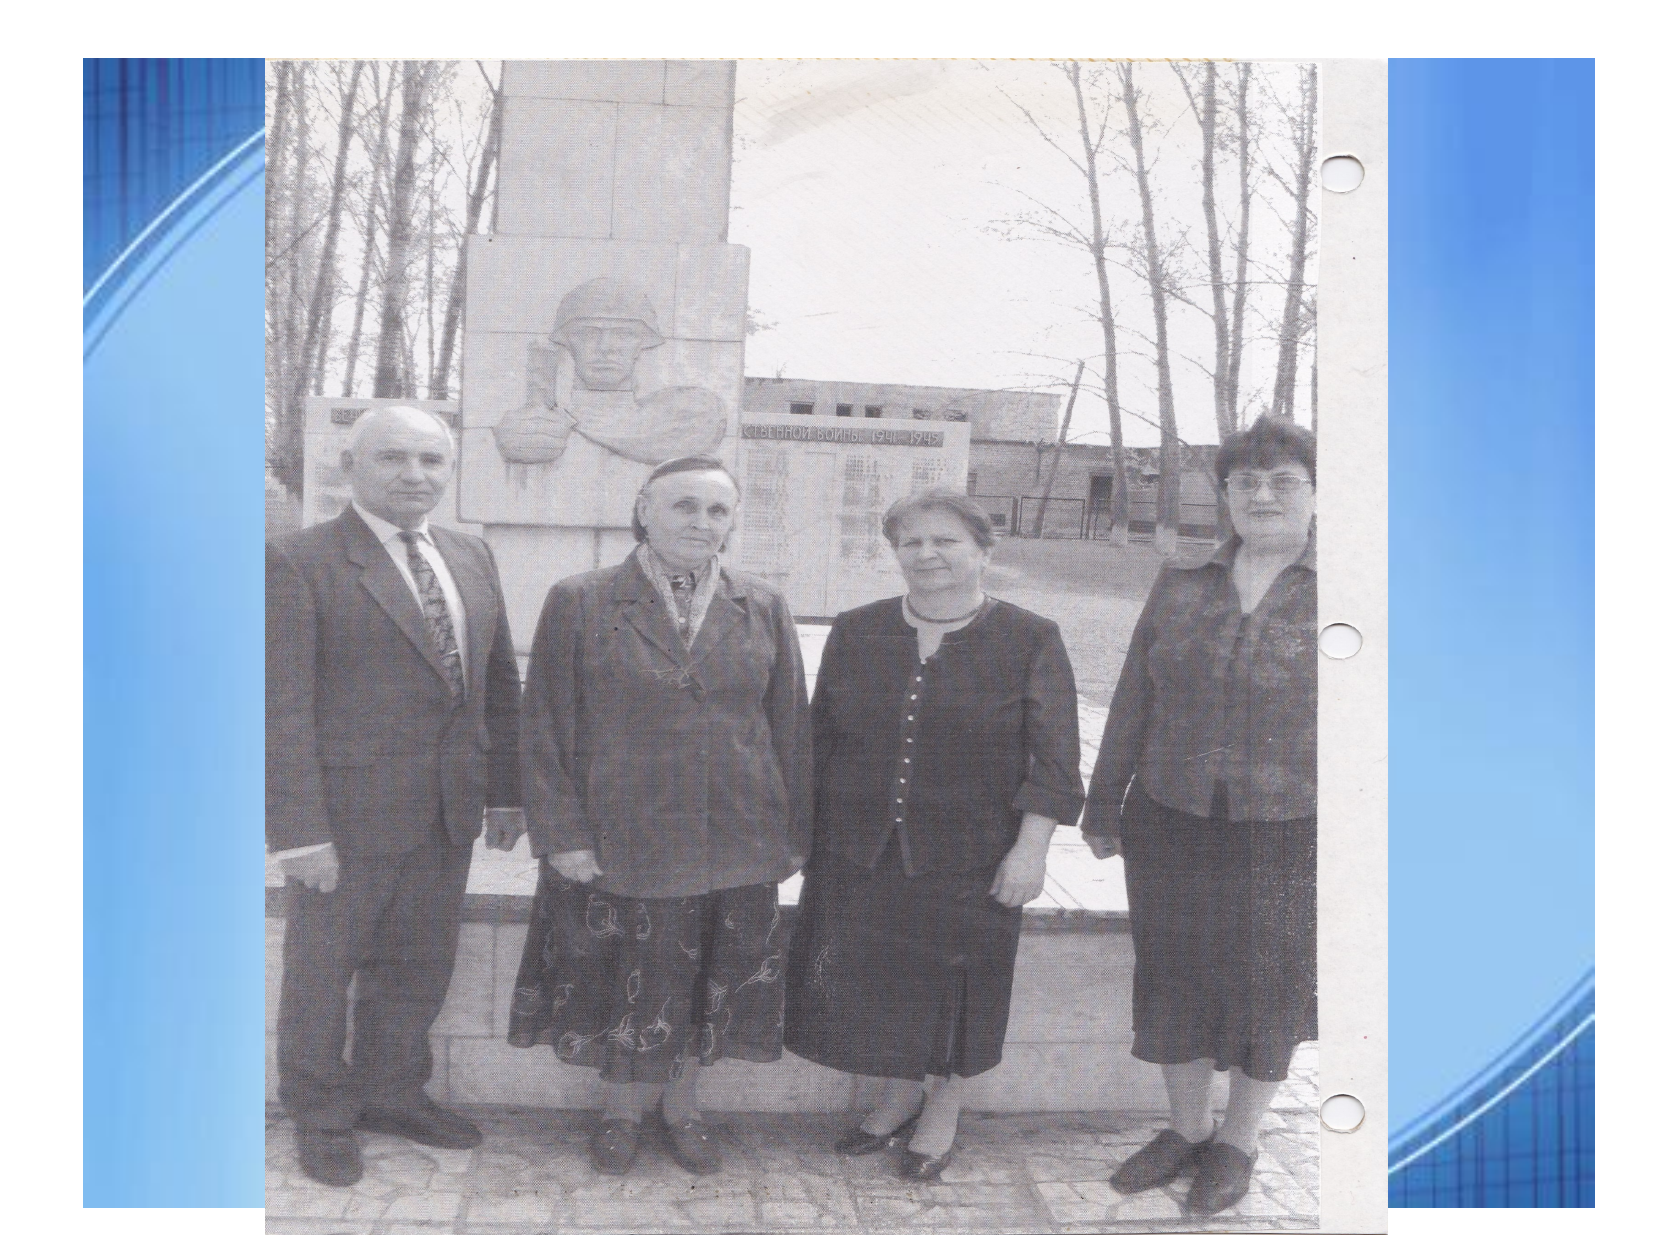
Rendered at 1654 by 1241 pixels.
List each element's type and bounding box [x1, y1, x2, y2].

picture [83, 58, 1595, 1235]
